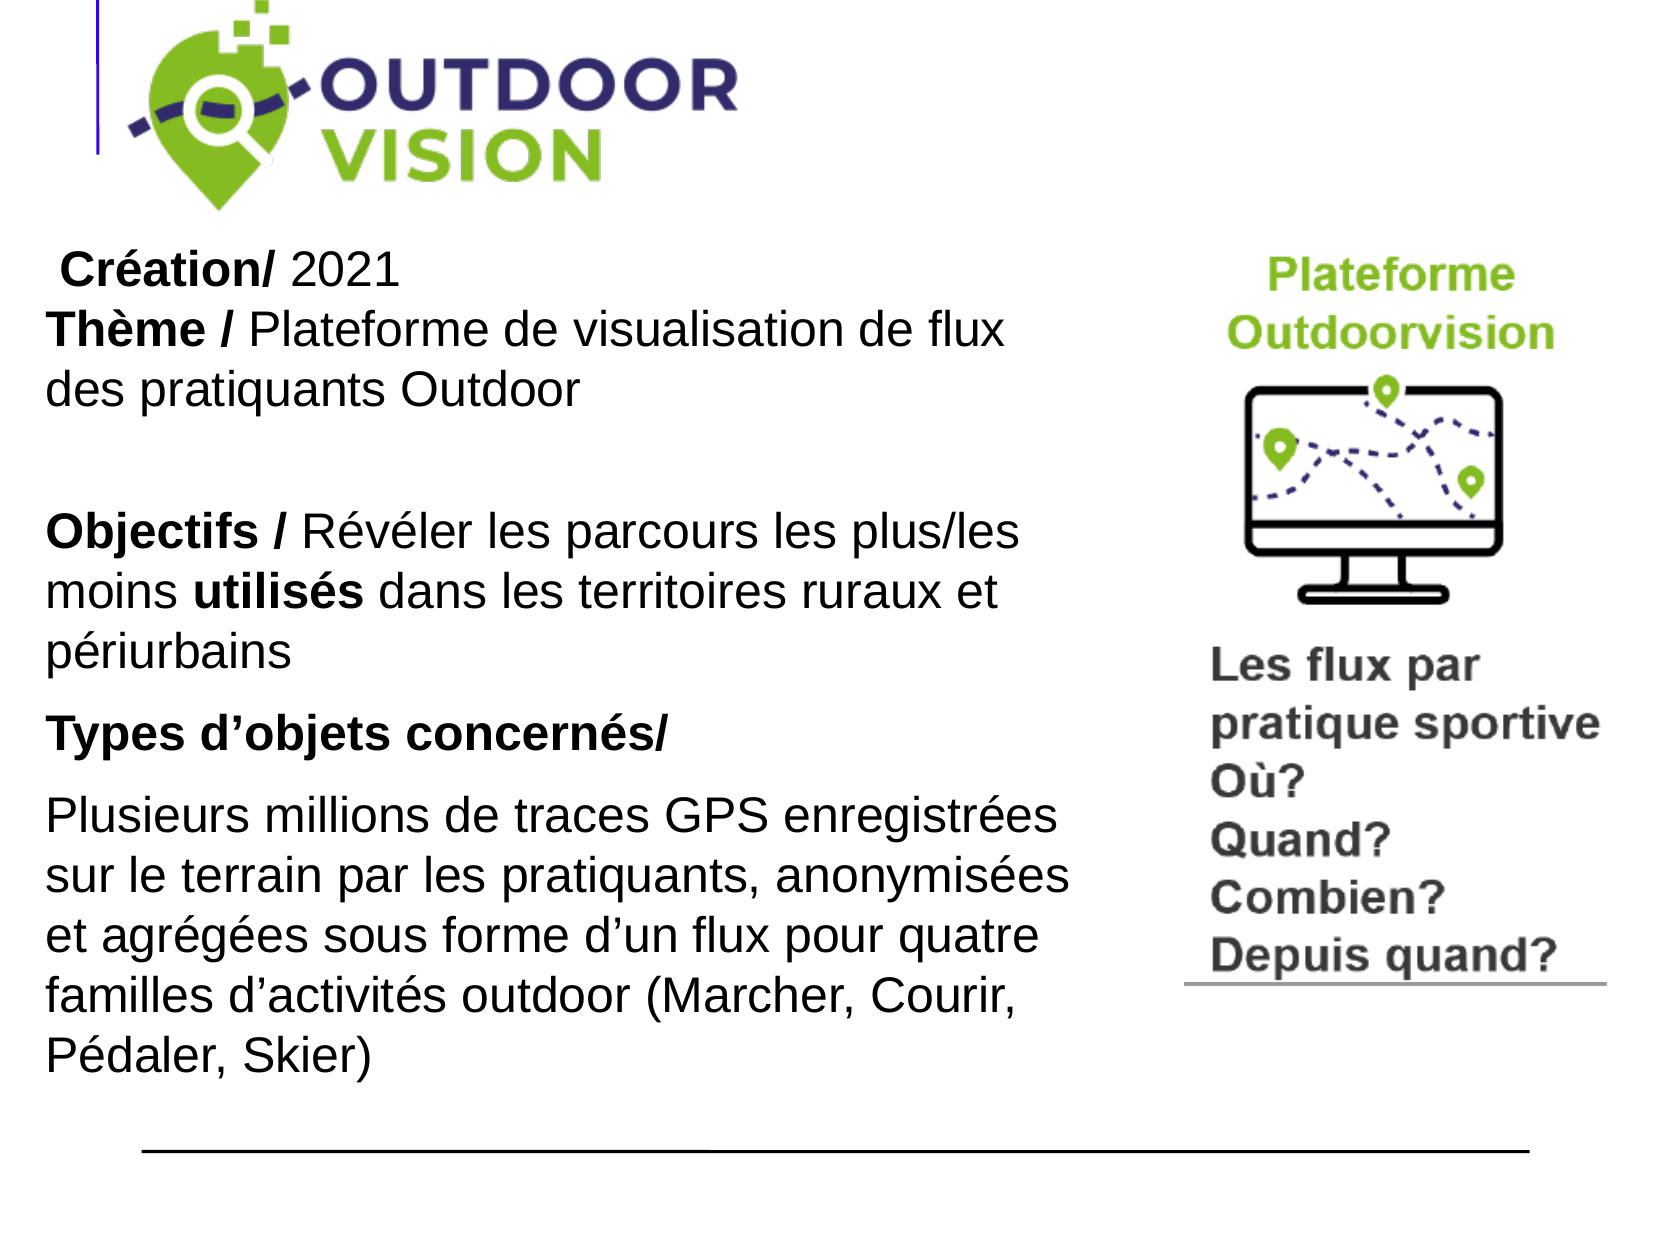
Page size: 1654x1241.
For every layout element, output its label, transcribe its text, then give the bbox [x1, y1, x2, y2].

picture [118, 0, 739, 215]
picture [1184, 236, 1609, 982]
list Création/ 2021 Thème / Plateforme de visualisation de flux des pratiquants Outdoor Objectifs / Révéler les parcours les plus/les moins utilisés dans les territoires ruraux et périurbains Types d’objets concernés/ Plusieurs millions de traces GPS enregistrées sur le terrain par les pratiquants, anonymisées et agrégées sous forme d’un flux pour quatre familles d’activités outdoor (Marcher, Courir, Pédaler, Skier) [45, 236, 1099, 1098]
